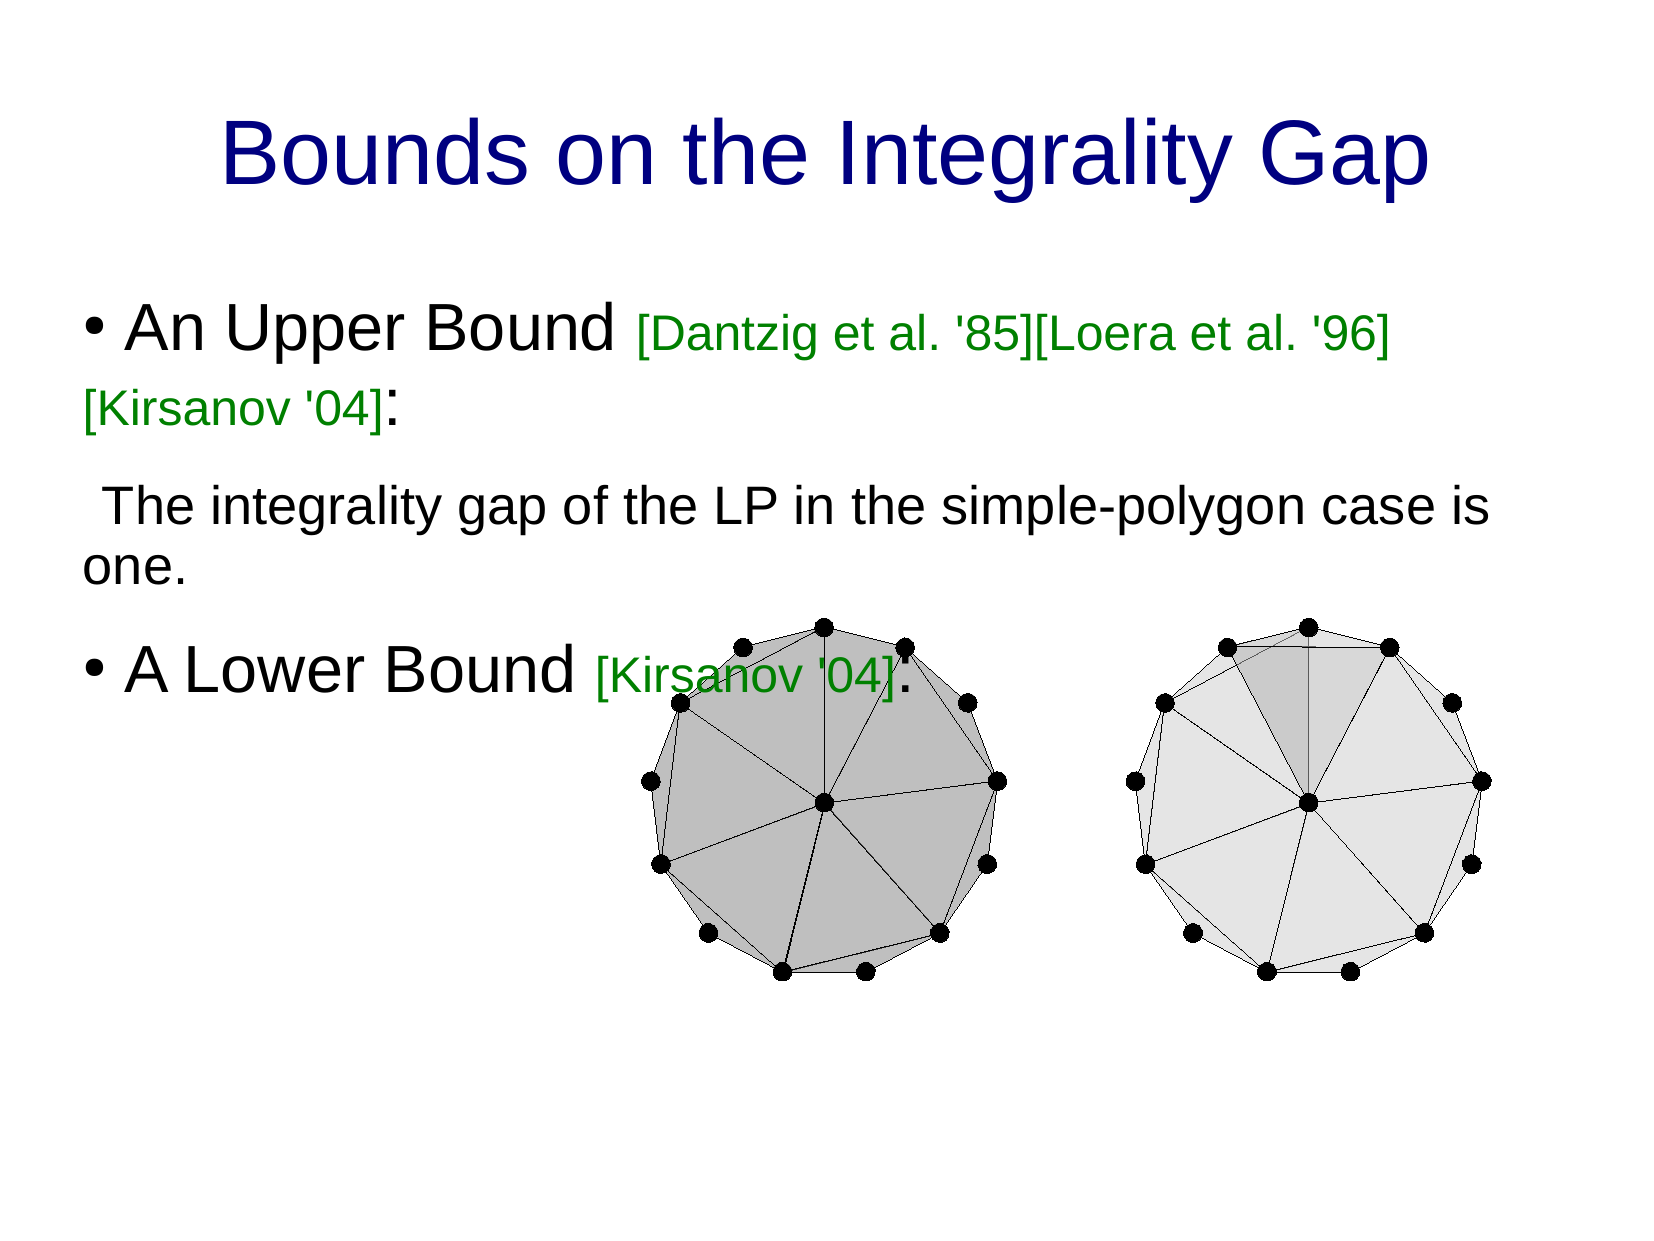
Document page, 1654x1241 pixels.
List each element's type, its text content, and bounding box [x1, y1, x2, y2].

list An Upper Bound [Dantzig et al. '85][Loera et al. '96][Kirsanov '04]: The integrality gap of the LP in the simple-polygon case is one. A Lower Bound [Kirsanov '04]: [82, 290, 1571, 1109]
title Bounds on the Integrality Gap [82, 49, 1571, 257]
